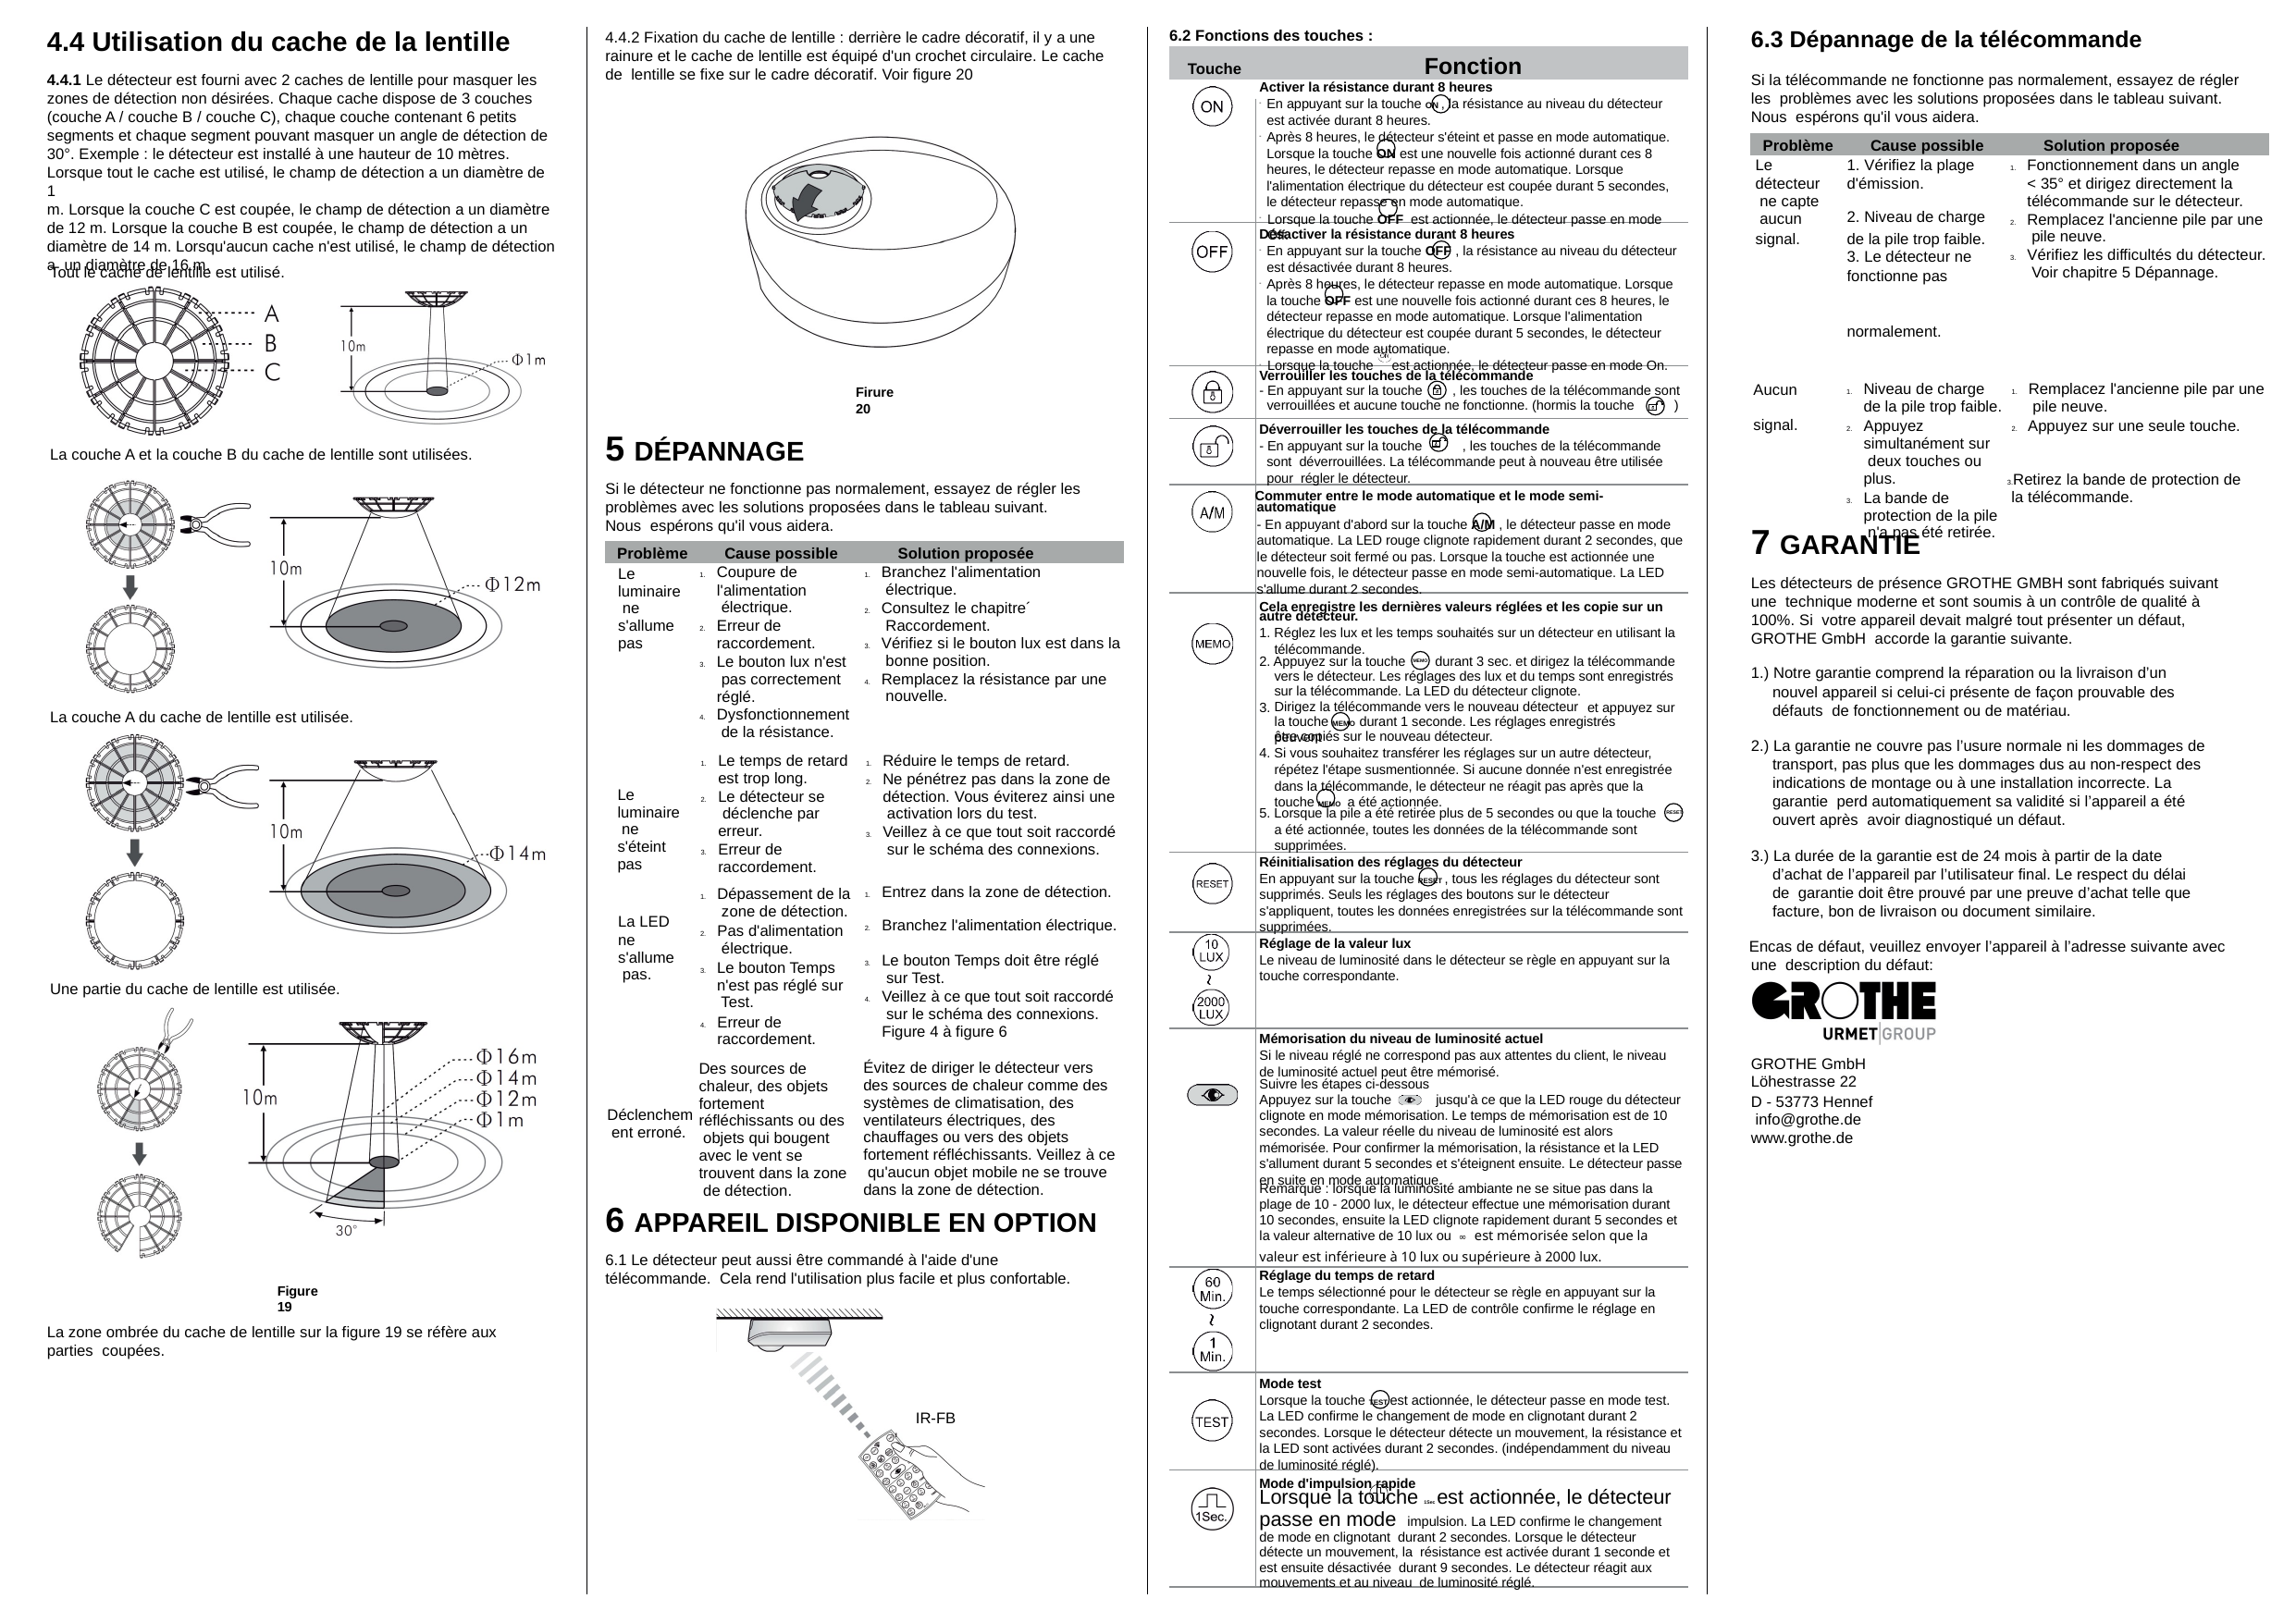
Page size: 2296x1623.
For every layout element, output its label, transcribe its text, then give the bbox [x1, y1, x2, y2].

table_cell 1. Vérifiez la plage [1844, 155, 2007, 175]
table_cell Aucun signal. [1750, 378, 1844, 520]
text_box [1191, 491, 1233, 533]
table_header Tout le cache de lentille est utilisé. [45, 261, 564, 444]
table_cell détecteur ne capte aucun [1750, 175, 1844, 230]
table_cell [1750, 267, 1844, 323]
table_header Cause possible [697, 541, 862, 563]
table_cell Réduire le temps de retard. Ne pénétrez pas dans la zone de détection. Vous éviterez ainsi une activation lors du test. Veillez à ce que tout soit raccordé sur le schéma des connexions. [862, 752, 1124, 883]
text_box RESET [1664, 809, 1685, 816]
text_box [1187, 1084, 1239, 1106]
text_box [84, 478, 180, 695]
text_box 7 GARANTIE Les détecteurs de présence GROTHE GMBH sont fabriqués suivant une technique moderne et sont soumis à un contrôle de qualité à 100%. Si votre appareil devait malgré tout présenter un défaut, GROTHE GmbH accorde la garantie suivante. 1.) Notre garantie comprend la réparation ou la livraison d’un nouvel appareil si celui-ci présente de façon prouvable des défauts de fonctionnement ou de matériau. 2.) La garantie ne couvre pas l’usure normale ni les dommages de transport, pas plus que les dommages dus au non-respect des indications de montage ou à une installation incorrecte. La garantie perd automatiquement sa validité si l’appareil a été ouvert après avoir diagnostiqué un défaut. 3.) La durée de la garantie est de 24 mois à partir de la date d’achat de l’appareil par l’utilisateur final. Le respect du délai de garantie doit être prouvé par une preuve d’achat telle que facture, bon de livraison ou document similaire. Encas de défaut, veuillez envoyer l’appareil à l’adresse suivante avec une description du défaut: [1748, 520, 2257, 974]
table_cell d'émission. 2. Niveau de charge [1844, 175, 2007, 230]
text_box [1414, 653, 1426, 657]
table_cell Le luminaire ne s'allume pas [605, 563, 697, 752]
text_box [1751, 980, 1936, 1046]
text_box vers le détecteur. Les réglages des lux et du temps sont enregistrés [1272, 667, 1681, 684]
text_box Réinitialisation des réglages du détecteur En appuyant sur la touche RESET , tous les réglages du détecteur sont supprimés. Seuls les réglages des boutons sur le détecteur s'appliquent, toutes les données enregistrées sur la télécommande sont supprimées. [1257, 853, 1690, 935]
text_box 6 APPAREIL DISPONIBLE EN OPTION 6.1 Le détecteur peut aussi être commandé à l'aide d'une télécommande. Cela rend l'utilisation plus facile et plus confortable. [603, 1198, 1109, 1287]
text_box [338, 290, 548, 426]
text_box MEMO [1411, 657, 1430, 664]
text_box Activer la résistance durant 8 heures En appuyant sur la touche ON , la résistance au niveau du détecteur est activée durant 8 heures. Après 8 heures, le détecteur s'éteint et passe en mode automatique. Lorsque la touche ON est une nouvelle fois actionné durant ces 8 heures, le détecteur repasse en mode automatique. Lorsque l'alimentation électrique du détecteur est coupée durant 5 secondes, le détecteur repasse en mode automatique. Lorsque la touche OFF est actionnée, le détecteur passe en mode Off. [1257, 78, 1685, 243]
text_box automatique - En appuyant d'abord sur la touche A/M , le détecteur passe en mode automatique. La LED rouge clignote rapidement durant 2 secondes, que le détecteur soit fermé ou pas. Lorsque la touche est actionnée une nouvelle fois, le détecteur passe en mode semi-automatique. La LED s'allume durant 2 secondes. Cela enregistre les dernières valeurs réglées et les copie sur un [1254, 498, 1690, 615]
text_box Figure 19 [275, 1282, 337, 1315]
table_cell Dépassement de la zone de détection. Pas d'alimentation électrique. Le bouton Temps n'est pas réglé sur Test. Erreur de raccordement. [697, 883, 862, 1058]
text_box Suivre les étapes ci-dessous Appuyez sur la touche jusqu'à ce que la LED rouge du détecteur [1257, 1075, 1685, 1106]
table_cell Déclenchem ent erroné. [605, 1058, 697, 1198]
text_box [241, 1020, 538, 1237]
text_box GROTHE GmbH Löhestrasse 22 D - 53773 Hennef info@grothe.de www.grothe.de [1748, 1053, 1875, 1148]
text_box autre détecteur. 1. Réglez les lux et les temps souhaités sur un détecteur en utilisant la télécommande. [1257, 615, 1683, 658]
table_cell Le temps de retard est trop long. Le détecteur se déclenche par erreur. Erreur de raccordement. [697, 752, 862, 883]
table_header Problème [1750, 133, 1844, 155]
table_cell Le [1750, 155, 1844, 175]
table_cell [1750, 323, 1844, 378]
text_box [1413, 664, 1427, 669]
text_box [1191, 1487, 1234, 1531]
text_box [267, 496, 542, 670]
table_header Cause possible [1844, 133, 2007, 155]
text_box Firure 20 [854, 384, 912, 417]
text_box [1191, 371, 1234, 413]
text_box [1191, 623, 1234, 665]
text_box - En appuyant sur la touche , les touches de la télécommande sont [1442, 381, 1684, 399]
table_header Solution proposée [2007, 133, 2269, 155]
text_box [84, 733, 185, 970]
text_box Réglage de la valeur lux Le niveau de luminosité dans le détecteur se règle en appuyant sur la touche correspondante. [1257, 935, 1677, 984]
table_cell Branchez l'alimentation électrique. Consultez le chapitre´ Raccordement. Vérifiez si le bouton lux est dans la bonne position. Remplacez la résistance par une nouvelle. [862, 563, 1124, 752]
text_box Déverrouiller les touches de la télécommande - En appuyant sur la touche , les touches de la télécommande sont déverrouillées. La télécommande peut à nouveau être utilisée pour régler le détecteur. Commuter entre le mode automatique et le mode semi- [1254, 420, 1684, 498]
text_box sur la télécommande. La LED du détecteur clignote. 3. et appuyez sur [1257, 682, 1676, 716]
text_box [1431, 435, 1443, 446]
table_cell Une partie du cache de lentille est utilisée. [45, 977, 564, 1271]
text_box [1649, 402, 1663, 413]
text_box [79, 285, 282, 436]
table_header Solution proposée [862, 541, 1124, 563]
table_cell Fonctionnement dans un angle < 35° et dirigez directement la télécommande sur le détecteur. Remplacez l'ancienne pile par une pile neuve. Vérifiez les difficultés du détecteur. Voir chapitre 5 Dépannage. [2007, 155, 2269, 378]
text_box Verrouiller les touches de la télécommande [1435, 374, 1539, 381]
text_box 5. Lorsque la pile a été retirée plus de 5 secondes ou que la touche a été actionnée, toutes les données de la télécommande sont supprimées. [1257, 810, 1664, 853]
text_box Verrouiller les touches de la télécommande [1257, 374, 1435, 381]
table_cell Le luminaire ne s'éteint pas [605, 752, 697, 883]
text_box [1433, 438, 1447, 450]
table_cell de la pile trop faible. 3. Le détecteur ne [1844, 230, 2007, 267]
table_cell La couche A du cache de lentille est utilisée. [45, 707, 564, 977]
text_box [268, 759, 547, 935]
text_box 4.4 Utilisation du cache de la lentille 4.4.1 Le détecteur est fourni avec 2 caches de lentille pour masquer les zones de détection non désirées. Chaque cache dispose de 3 couches (couche A / couche B / couche C), chaque couche contenant 6 petits segments et chaque segment pouvant masquer un angle de détection de 30°. Exemple : le détecteur est installé à une hauteur de 10 mètres. Lorsque tout le cache est utilisé, le champ de détection a un diamètre de 1 m. Lorsque la couche C est coupée, le champ de détection a un diamètre de 12 m. Lorsque la couche B est coupée, le champ de détection a un diamètre de 14 m. Lorsqu'aucun cache n'est utilisé, le champ de détection a un diamètre de 16 m. [44, 24, 568, 275]
text_box être copiés sur le nouveau détecteur. 4. Si vous souhaitez transférer les réglages sur un autre détecteur, répétez l'étape susmentionnée. Si aucune donnée n'est enregistrée dans la télécommande, le détecteur ne réagit pas après que la touche MEMO a été actionnée. [1257, 728, 1679, 810]
text_box Touche Fonction [1169, 46, 1688, 80]
table_header Problème [605, 541, 697, 563]
text_box [1648, 399, 1659, 409]
text_box Remarque : lorsque la luminosité ambiante ne se situe pas dans la plage de 10 - 2000 lux, le détecteur effectue une mémorisation durant 10 secondes, ensuite la LED clignote rapidement durant 5 secondes et la valeur alternative de 10 lux ou ∞ est mémorisée selon que la valeur est inférieure à 10 lux ou supérieure à 2000 lux. Réglage du temps de retard [1257, 1181, 1685, 1284]
text_box 6.3 Dépannage de la télécommande Si la télécommande ne fonctionne pas normalement, essayez de régler les problèmes avec les solutions proposées dans le tableau suivant. Nous espérons qu'il vous aidera. [1748, 24, 2264, 126]
table_cell Des sources de chaleur, des objets fortement réfléchissants ou des objets qui bougent avec le vent se trouvent dans la zone de détection. [697, 1058, 862, 1198]
text_box [744, 135, 1018, 349]
text_box 6.2 Fonctions des touches : [1167, 25, 1375, 44]
table_cell Remplacez l'ancienne pile par une pile neuve. Appuyez sur une seule touche. Retirez la bande de protection de la télécommande. [2007, 378, 2269, 551]
table_cell fonctionne pas [1844, 267, 2007, 323]
text_box - En appuyant sur la touche , les touches de la télécommande sont [1257, 381, 1432, 399]
table_cell Niveau de charge de la pile trop faible. Appuyez simultanément sur deux touches ou plus. La bande de protection de la pile n'a pas été retirée. [1844, 378, 2007, 520]
table_cell Coupure de l'alimentation électrique. Erreur de raccordement. Le bouton lux n'est pas correctement réglé. Dysfonctionnement de la résistance. [697, 563, 862, 752]
text_box Le temps sélectionné pour le détecteur se règle en appuyant sur la touche correspondante. La LED de contrôle confirme le réglage en clignotant durant 2 secondes. [1257, 1284, 1660, 1333]
text_box Désactiver la résistance durant 8 heures En appuyant sur la touche OFF , la résistance au niveau du détecteur est désactivée durant 8 heures. Après 8 heures, le détecteur repasse en mode automatique. Lorsque la touche OFF est une nouvelle fois actionné durant ces 8 heures, le détecteur repasse en mode automatique. Lorsque l'alimentation électrique du détecteur est coupée durant 5 secondes, le détecteur repasse en mode automatique. Lorsque la touche est actionnée, le détecteur passe en mode On. [1257, 243, 1685, 374]
text_box Mémorisation du niveau de luminosité actuel Si le niveau réglé ne correspond pas aux attentes du client, le niveau de luminosité actuel peut être mémorisé. [1257, 1029, 1673, 1075]
text_box 4.4.2 Fixation du cache de lentille : derrière le cadre décoratif, il y a une rainure et le cache de lentille est équipé d'un crochet circulaire. Le cache de lentille se fixe sur le cadre décoratif. Voir figure 20 [603, 27, 1126, 83]
table_cell normalement. [1844, 323, 2007, 378]
text_box [1398, 1095, 1422, 1106]
text_box 2. Appuyez sur la touche durant 3 sec. et dirigez la télécommande [1257, 652, 1414, 670]
text_box [1192, 863, 1233, 904]
table_cell La couche A et la couche B du cache de lentille sont utilisées. [45, 444, 564, 707]
text_box Lorsque la touche 1Sec est actionnée, le détecteur passe en mode impulsion. La LED confirme le changement de mode en clignotant durant 2 secondes. Lorsque le détecteur détecte un mouvement, la résistance est activée durant 1 seconde et est ensuite désactivée durant 9 secondes. Le détecteur réagit aux mouvements et au niveau de luminosité réglé. [1257, 1492, 1676, 1591]
text_box La zone ombrée du cache de lentille sur la figure 19 se réfère aux parties coupées. [44, 1322, 548, 1359]
text_box [716, 1308, 985, 1520]
text_box [1192, 86, 1233, 127]
table_cell Entrez dans la zone de détection. Branchez l'alimentation électrique. Le bouton Temps doit être réglé sur Test. Veillez à ce que tout soit raccordé sur le schéma des connexions. Figure 4 à figure 6 [862, 883, 1124, 1058]
text_box 2. Appuyez sur la touche durant 3 sec. et dirigez la télécommande [1426, 652, 1679, 667]
table_cell signal. [1750, 230, 1844, 267]
text_box [1192, 425, 1234, 467]
text_box [1191, 1399, 1233, 1442]
table_cell La LED ne s'allume pas. [605, 883, 697, 1058]
text_box [1192, 934, 1229, 1027]
text_box [1192, 1269, 1233, 1371]
text_box verrouillées et aucune touche ne fonctionne. (hormis la touche ) [1265, 397, 1650, 413]
table_cell Évitez de diriger le détecteur vers des sources de chaleur comme des systèmes de climatisation, des ventilateurs électriques, des chauffages ou vers des objets fortement réfléchissants. Veillez à ce qu'aucun objet mobile ne se trouve dans la zone de détection. [862, 1058, 1124, 1208]
text_box [95, 1007, 194, 1260]
text_box [1191, 231, 1233, 273]
text_box 5 DÉPANNAGE Si le détecteur ne fonctionne pas normalement, essayez de régler les problèmes avec les solutions proposées dans le tableau suivant. Nous espérons qu'il vous aidera. [603, 426, 1089, 535]
text_box Mode test Lorsque la touche TEST est actionnée, le détecteur passe en mode test. La LED confirme le changement de mode en clignotant durant 2 secondes. Lorsque le détecteur détecte un mouvement, la résistance et la LED sont activées durant 2 secondes. (indépendamment du niveau de luminosité réglé). Mode d'impulsion rapide [1257, 1374, 1689, 1492]
text_box la touche MEMO durant 1 seconde. Les réglages enregistrés peuvent [1272, 712, 1665, 745]
text_box IR-FB [913, 1408, 958, 1428]
text_box clignote en mode mémorisation. Le temps de mémorisation est de 10 secondes. La valeur réelle du niveau de luminosité est alors mémorisée. Pour confirmer la mémorisation, la résistance et la LED s'allument durant 5 secondes et s'éteignent ensuite. Le détecteur passe en suite en mode automatique. [1257, 1106, 1690, 1188]
text_box [1429, 382, 1445, 398]
